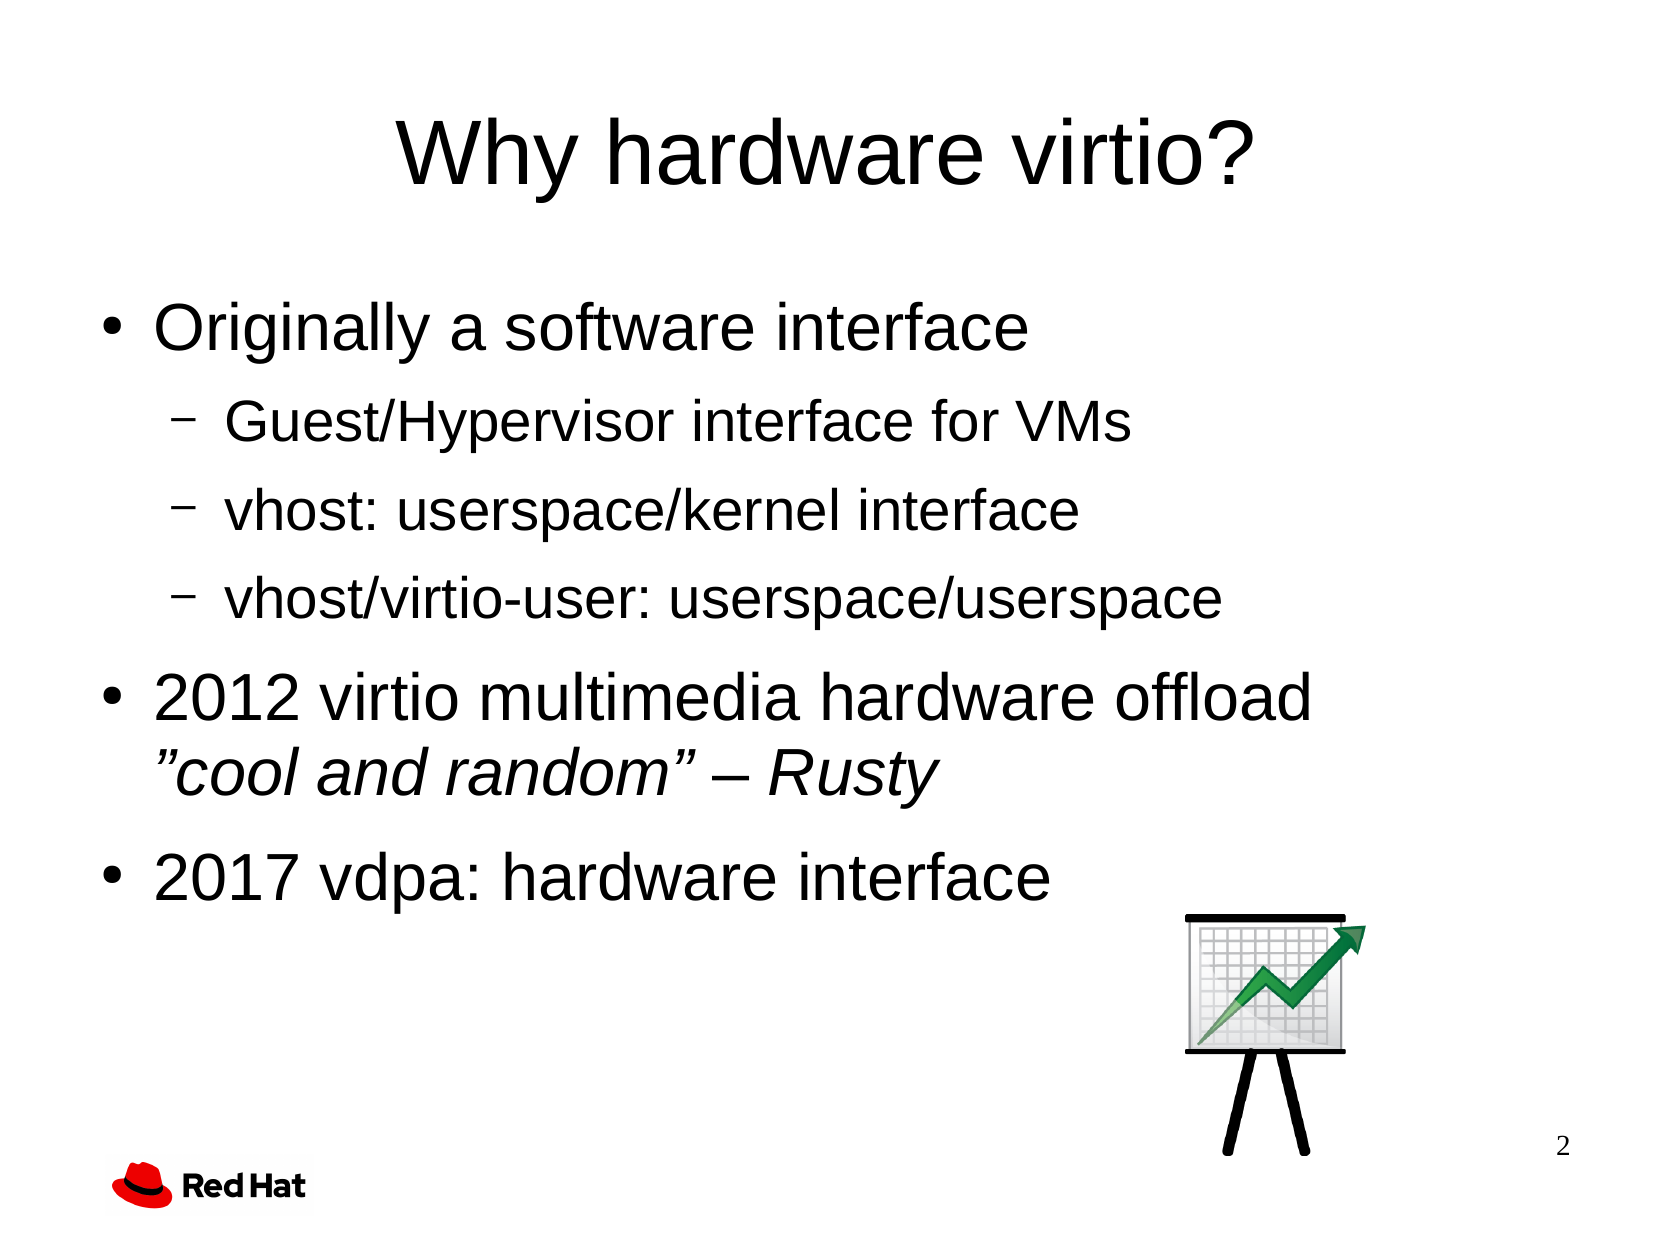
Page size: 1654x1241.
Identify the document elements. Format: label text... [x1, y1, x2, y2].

picture [1185, 914, 1366, 1156]
title Why hardware virtio? [82, 49, 1571, 257]
list Originally a software interface Guest/Hypervisor interface for VMs vhost: userspace/kernel interface vhost/virtio-user: userspace/userspace 2012 virtio multimedia hardware offload ”cool and random” – Rusty 2017 vdpa: hardware interface [82, 290, 1571, 1010]
picture [105, 1154, 314, 1216]
